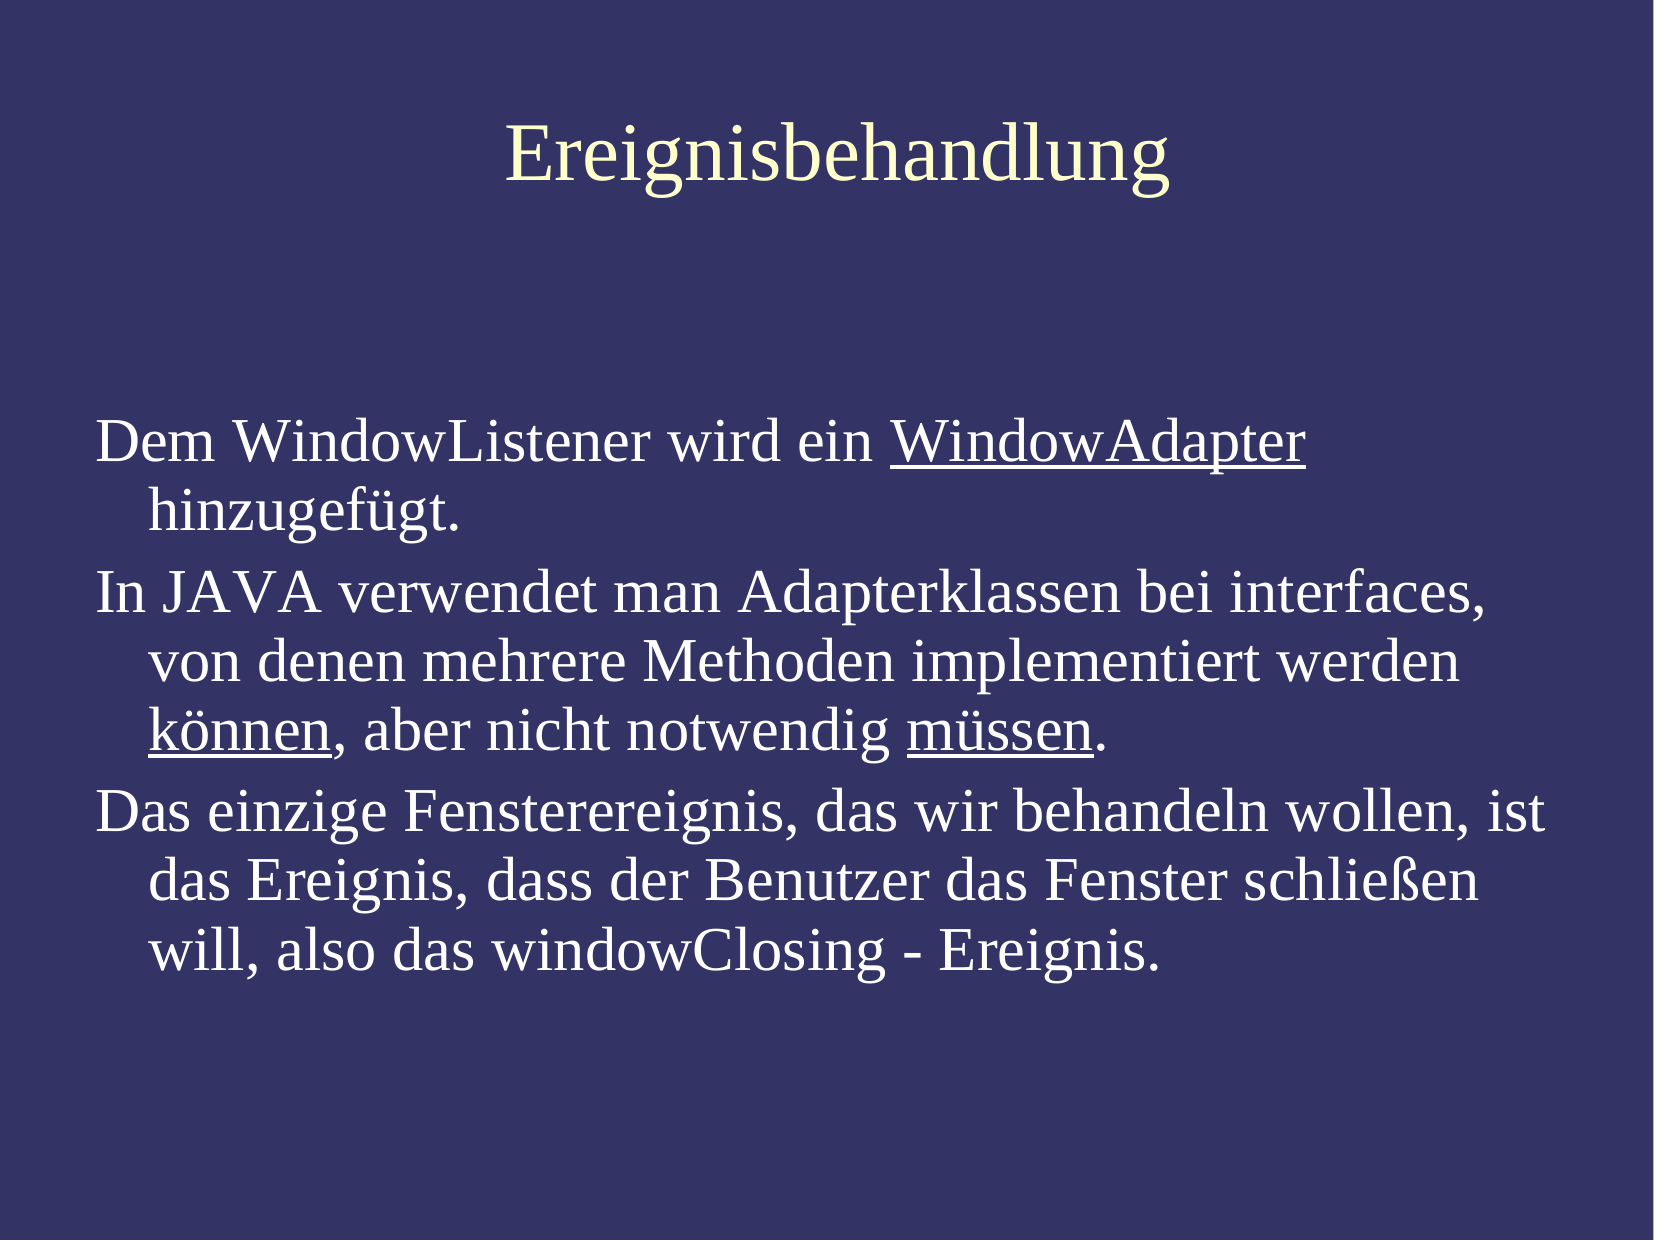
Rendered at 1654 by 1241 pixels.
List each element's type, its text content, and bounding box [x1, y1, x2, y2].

list Dem WindowListener wird ein WindowAdapter hinzugefügt. In JAVA verwendet man Adapterklassen bei interfaces, von denen mehrere Methoden implementiert werden können, aber nicht notwendig müssen. Das einzige Fensterereignis, das wir behandeln wollen, ist das Ereignis, dass der Benutzer das Fenster schließen will, also das windowClosing - Ereignis. [77, 324, 1579, 1092]
title Ereignisbehandlung [54, 44, 1622, 260]
